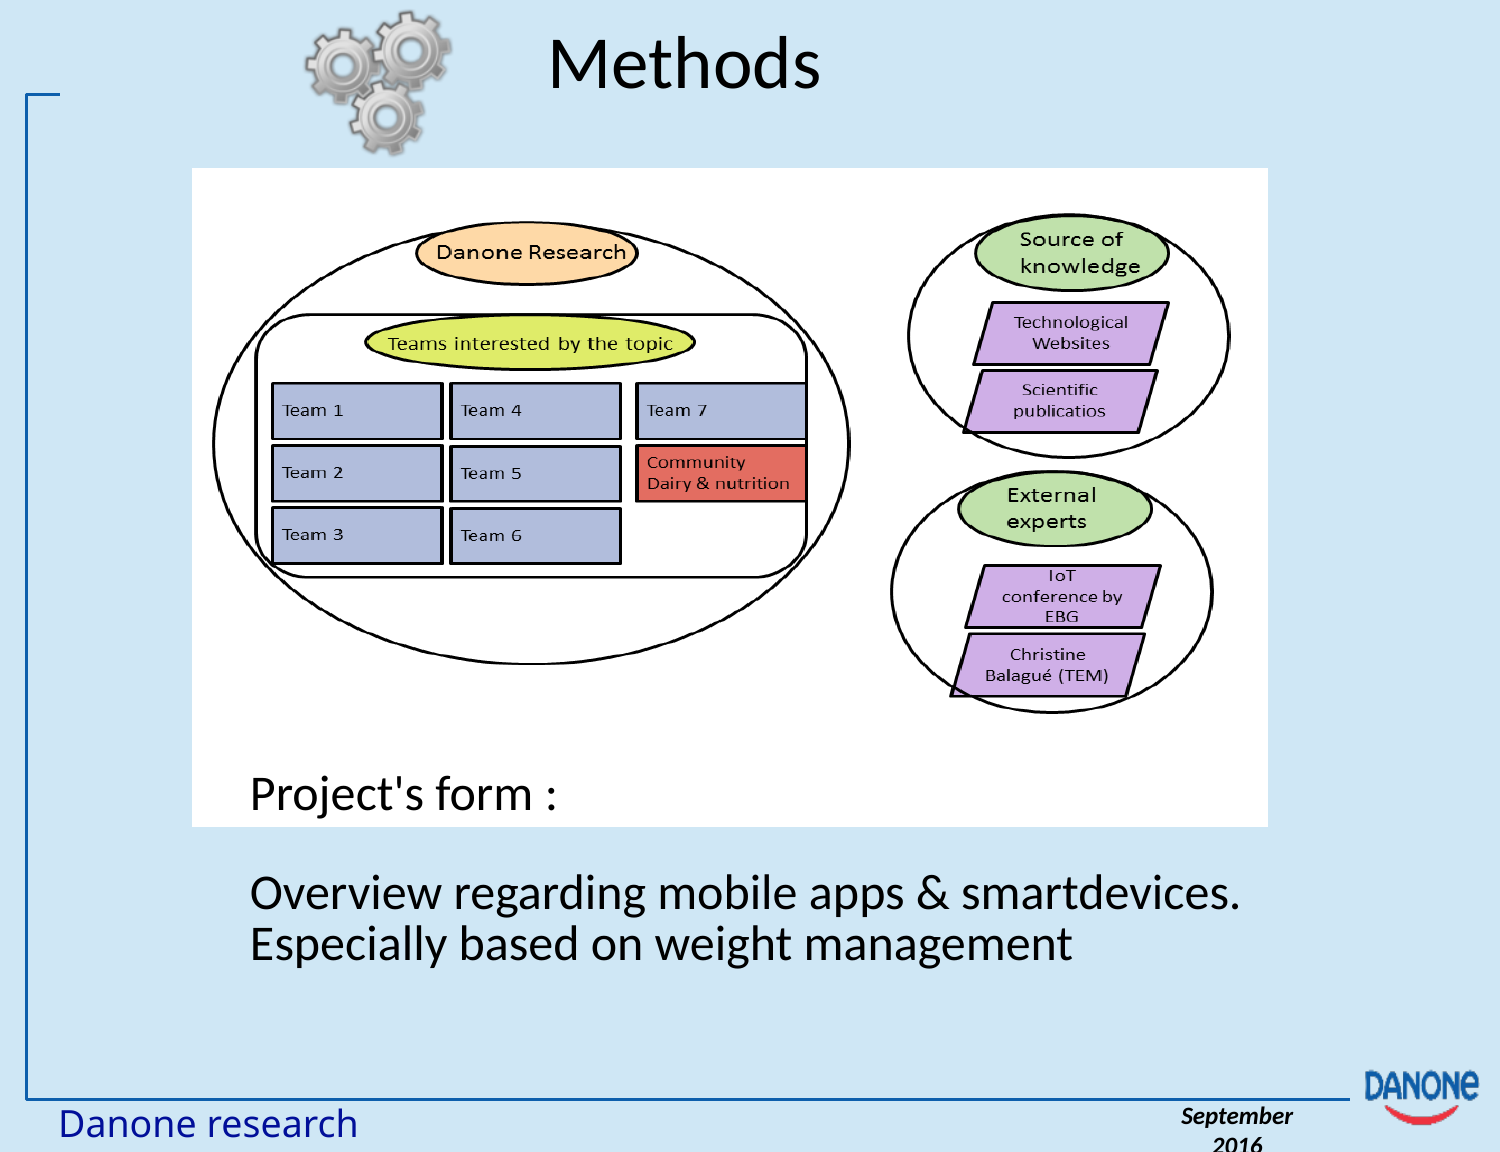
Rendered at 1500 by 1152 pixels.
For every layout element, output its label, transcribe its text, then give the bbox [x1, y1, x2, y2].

text_box Danone research [43, 1092, 392, 1152]
text_box September 2016 [1147, 1092, 1327, 1152]
picture [1362, 1067, 1482, 1130]
picture [192, 168, 1268, 827]
text_box Methods [437, 5, 933, 168]
text_box Project's form : Overview regarding mobile apps & smartdevices. Especially based on weight management [235, 765, 1257, 1024]
picture [295, 0, 459, 164]
